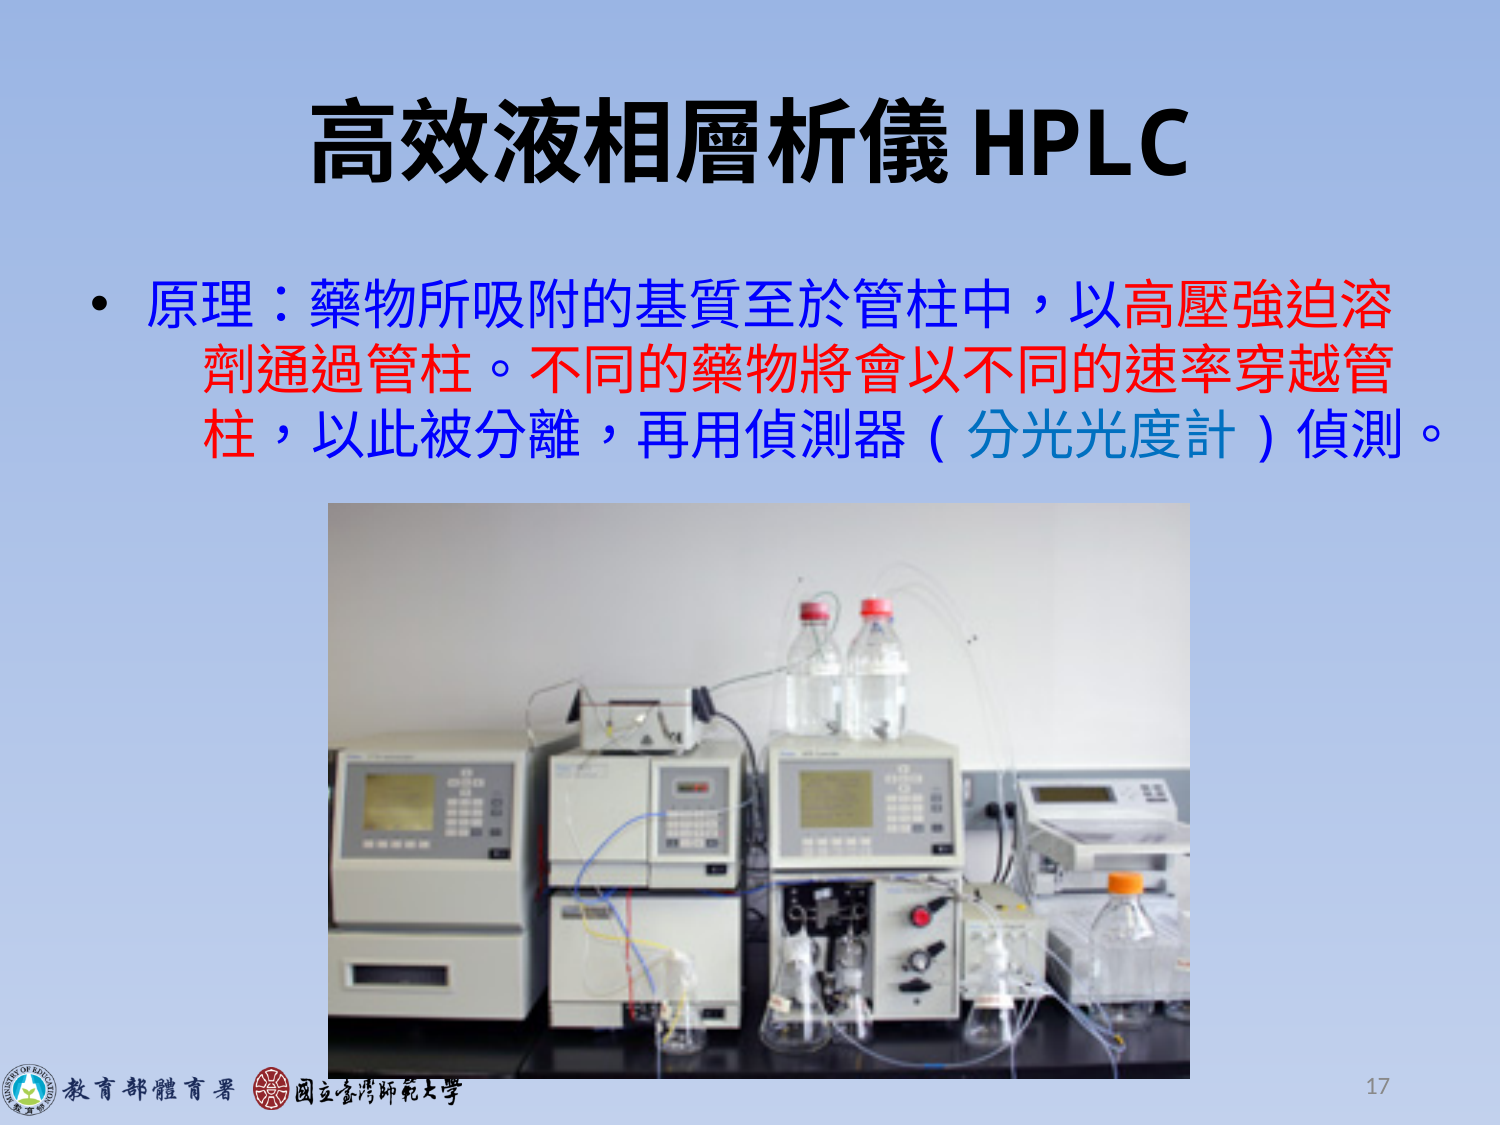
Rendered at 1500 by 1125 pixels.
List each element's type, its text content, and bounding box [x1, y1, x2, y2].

text_box [1350, 1061, 1475, 1103]
title 高效液相層析儀HPLC [75, 45, 1426, 233]
list 原理：藥物所吸附的基質至於管柱中，以高壓強迫溶劑通過管柱。不同的藥物將會以不同的速率穿越管柱，以此被分離，再用偵測器(分光光度計)偵測。 [75, 262, 1426, 1005]
picture [328, 503, 1190, 1079]
